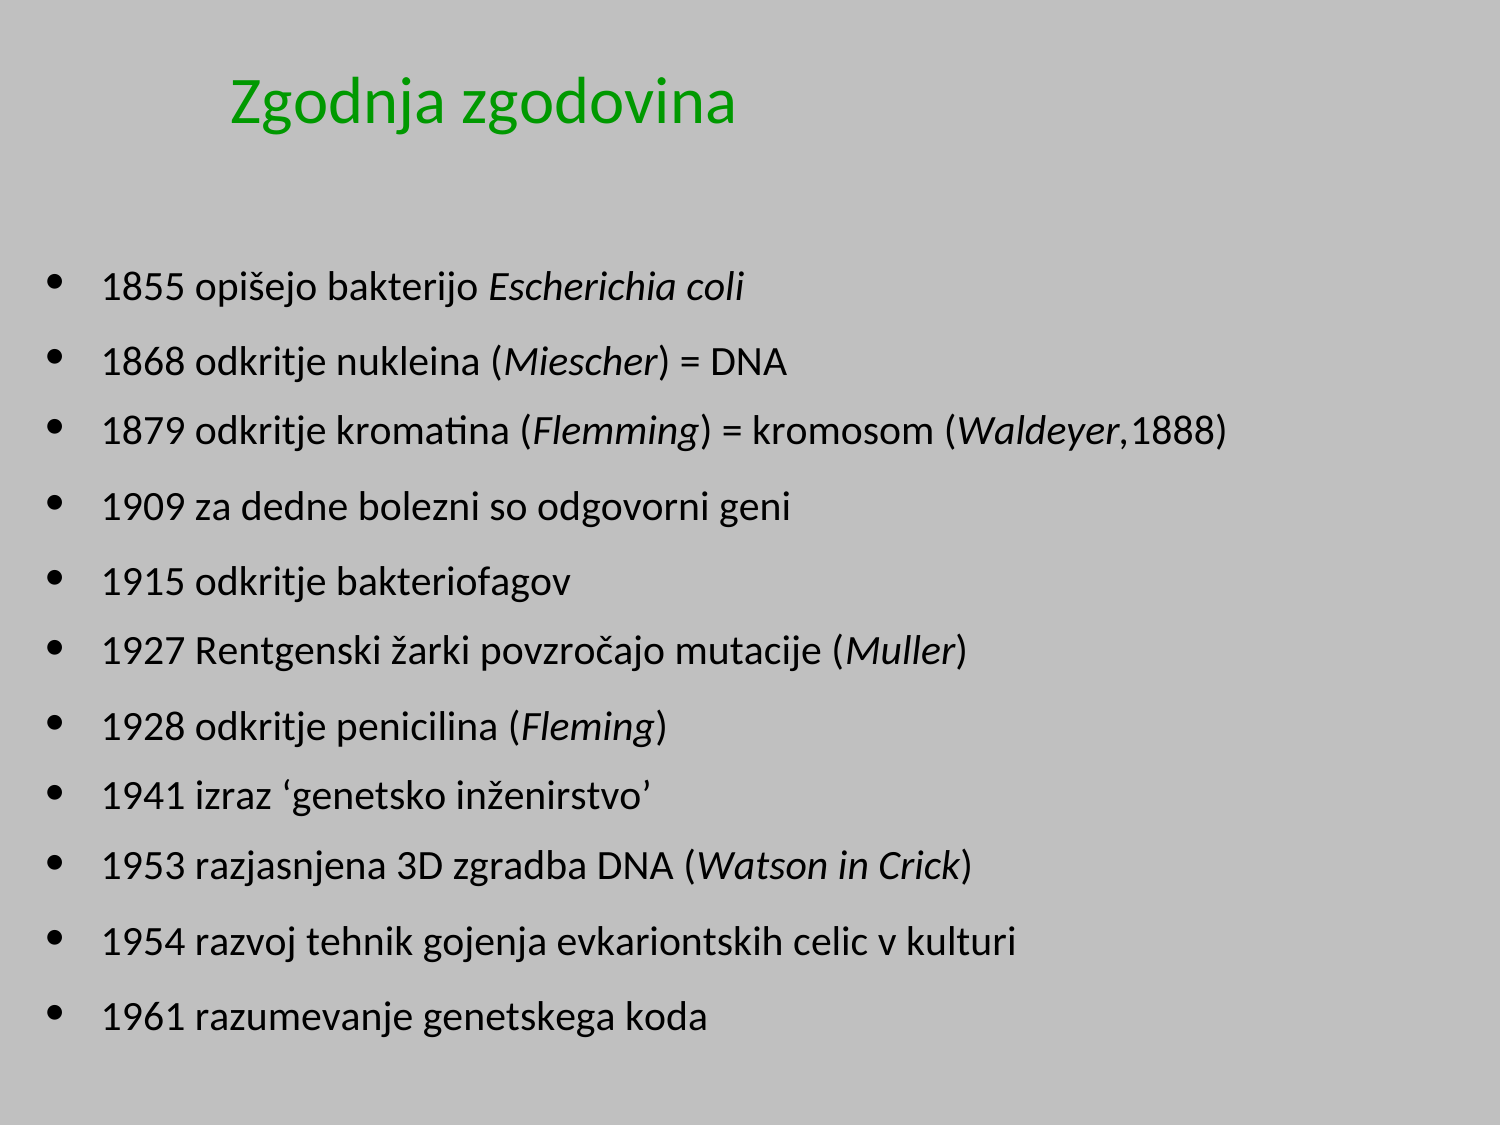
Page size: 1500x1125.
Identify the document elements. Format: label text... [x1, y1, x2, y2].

list 1855 opišejo bakterijo Escherichia coli 1868 odkritje nukleina (Miescher) = DNA 1879 odkritje kromatina (Flemming) = kromosom (Waldeyer,1888) 1909 za dedne bolezni so odgovorni geni 1915 odkritje bakteriofagov 1927 Rentgenski žarki povzročajo mutacije (Muller) 1928 odkritje penicilina (Fleming) 1941 izraz ‘genetsko inženirstvo’ 1953 razjasnjena 3D zgradba DNA (Watson in Crick) 1954 razvoj tehnik gojenja evkariontskih celic v kulturi 1961 razumevanje genetskega koda [29, 250, 1500, 1071]
title Zgodnja zgodovina [88, 42, 880, 151]
